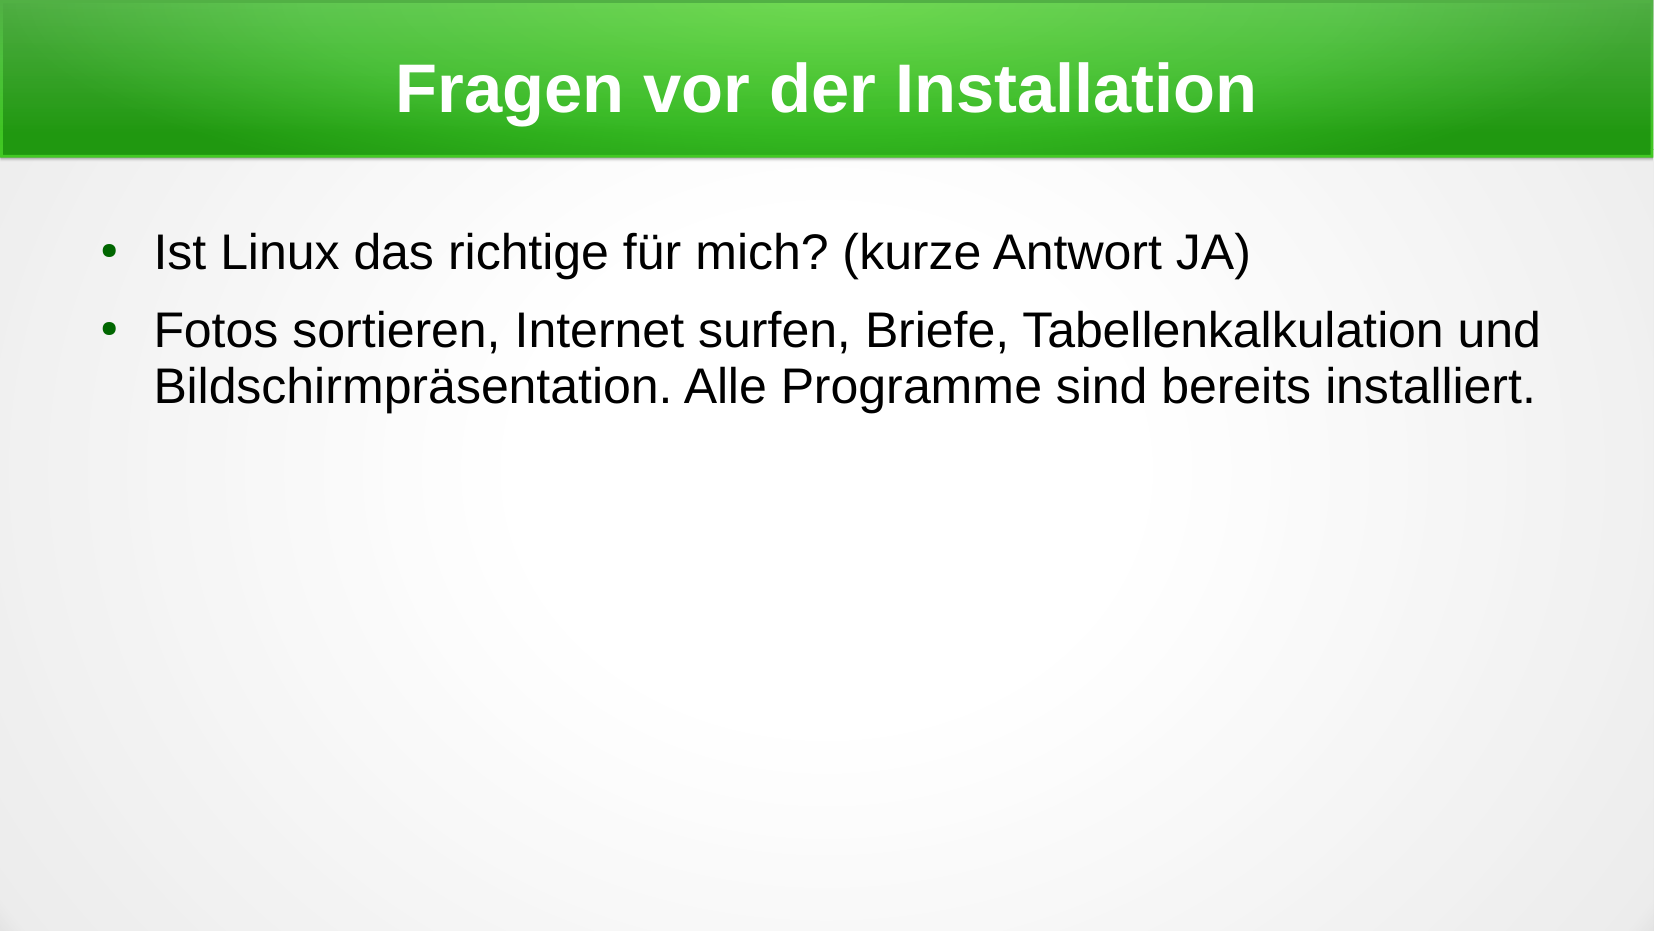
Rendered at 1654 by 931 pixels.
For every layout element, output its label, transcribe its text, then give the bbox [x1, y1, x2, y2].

title Fragen vor der Installation [82, 35, 1571, 142]
list Ist Linux das richtige für mich? (kurze Antwort JA) Fotos sortieren, Internet surfen, Briefe, Tabellenkalkulation und Bildschirmpräsentation. Alle Programme sind bereits installiert. [82, 224, 1571, 764]
